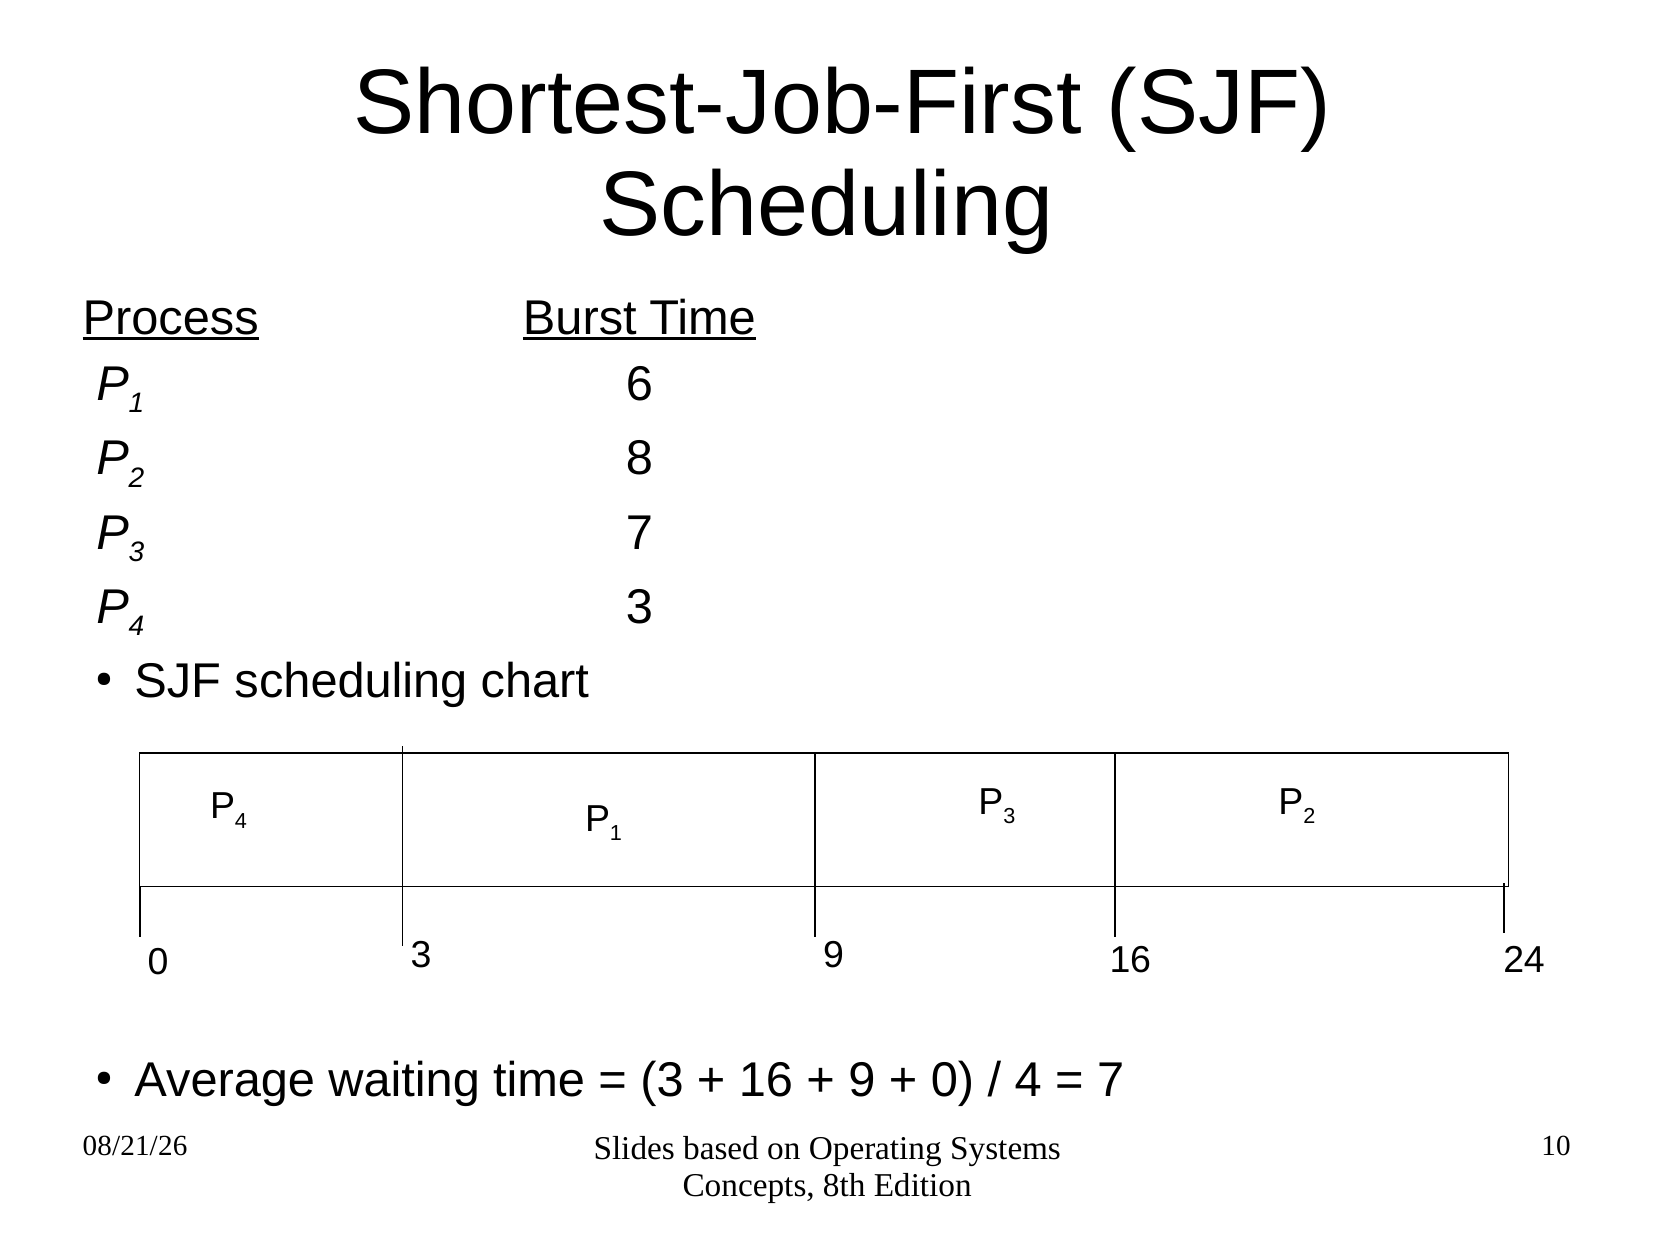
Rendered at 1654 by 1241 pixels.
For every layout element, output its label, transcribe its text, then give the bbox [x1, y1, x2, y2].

text_box 16 [1059, 926, 1166, 988]
text_box [403, 753, 814, 887]
text_box P4 [159, 773, 262, 841]
text_box 9 [772, 922, 859, 984]
text_box P2 [1228, 769, 1331, 836]
text_box P1 [534, 786, 637, 853]
text_box 24 [1453, 926, 1560, 988]
text_box P3 [928, 769, 1031, 836]
list Processrriva l Time Burst Time P1 0.0 6 P2 2.0 8 P3 4.0 7 P4 5.0 3 SJF scheduling chart Average waiting time = (3 + 16 + 9 + 0) / 4 = 7 [82, 290, 1571, 1109]
title Shortest-Job-First (SJF) Scheduling [82, 49, 1571, 257]
text_box 3 [360, 922, 447, 984]
text_box 0 [97, 929, 184, 991]
text_box [1116, 753, 1509, 887]
text_box [139, 753, 402, 887]
text_box [816, 753, 1114, 887]
